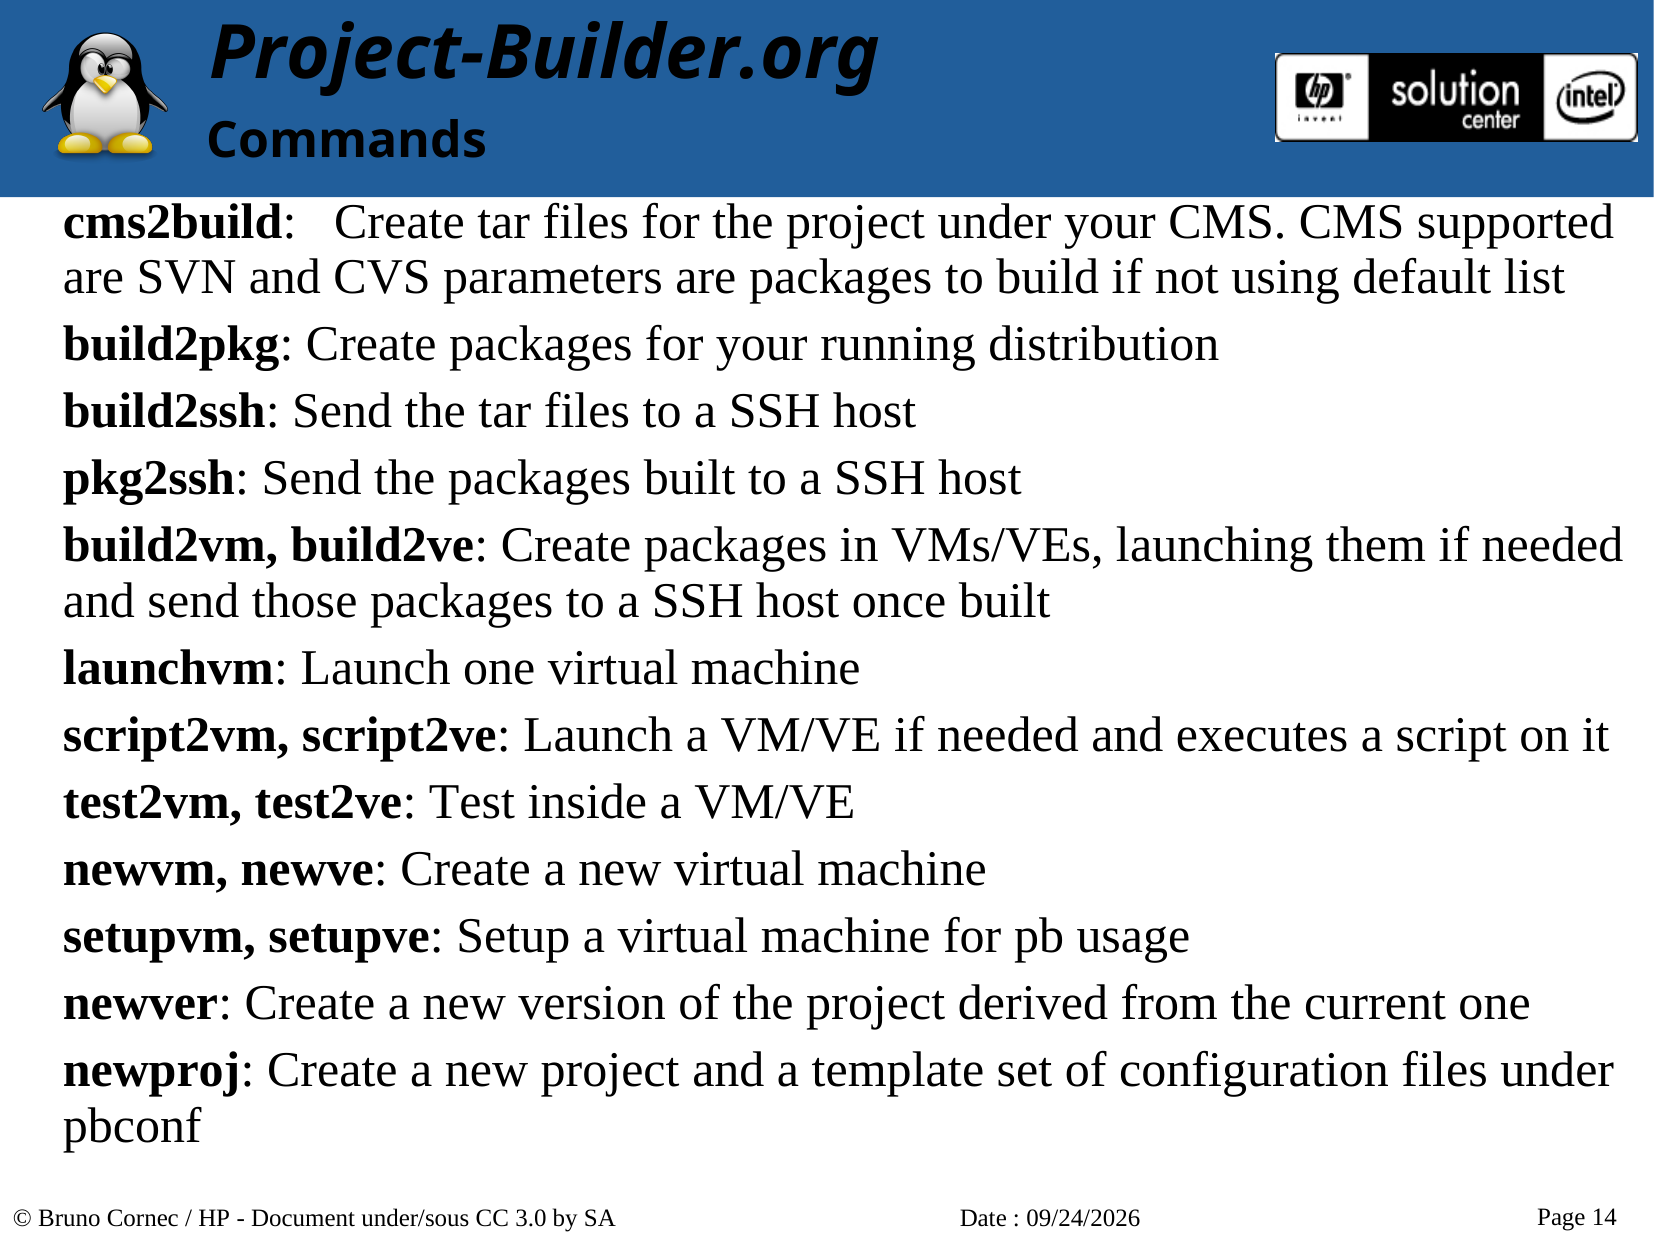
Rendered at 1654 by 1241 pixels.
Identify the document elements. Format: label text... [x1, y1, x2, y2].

picture [42, 29, 168, 167]
picture [1275, 53, 1638, 142]
title Commands [206, 59, 1121, 221]
text_box cms2build: Create tar files for the project under your CMS. CMS supported are SVN and CVS parameters are packages to build if not using default list build2pkg: Create packages for your running distribution build2ssh: Send the tar files to a SSH host pkg2ssh: Send the packages built to a SSH host build2vm, build2ve: Create packages in VMs/VEs, launching them if needed and send those packages to a SSH host once built launchvm: Launch one virtual machine script2vm, script2ve: Launch a VM/VE if needed and executes a script on it test2vm, test2ve: Test inside a VM/VE newvm, newve: Create a new virtual machine setupvm, setupve: Setup a virtual machine for pb usage newver: Create a new version of the project derived from the current one newproj: Create a new project and a template set of configuration files under pbconf [62, 193, 1654, 1153]
